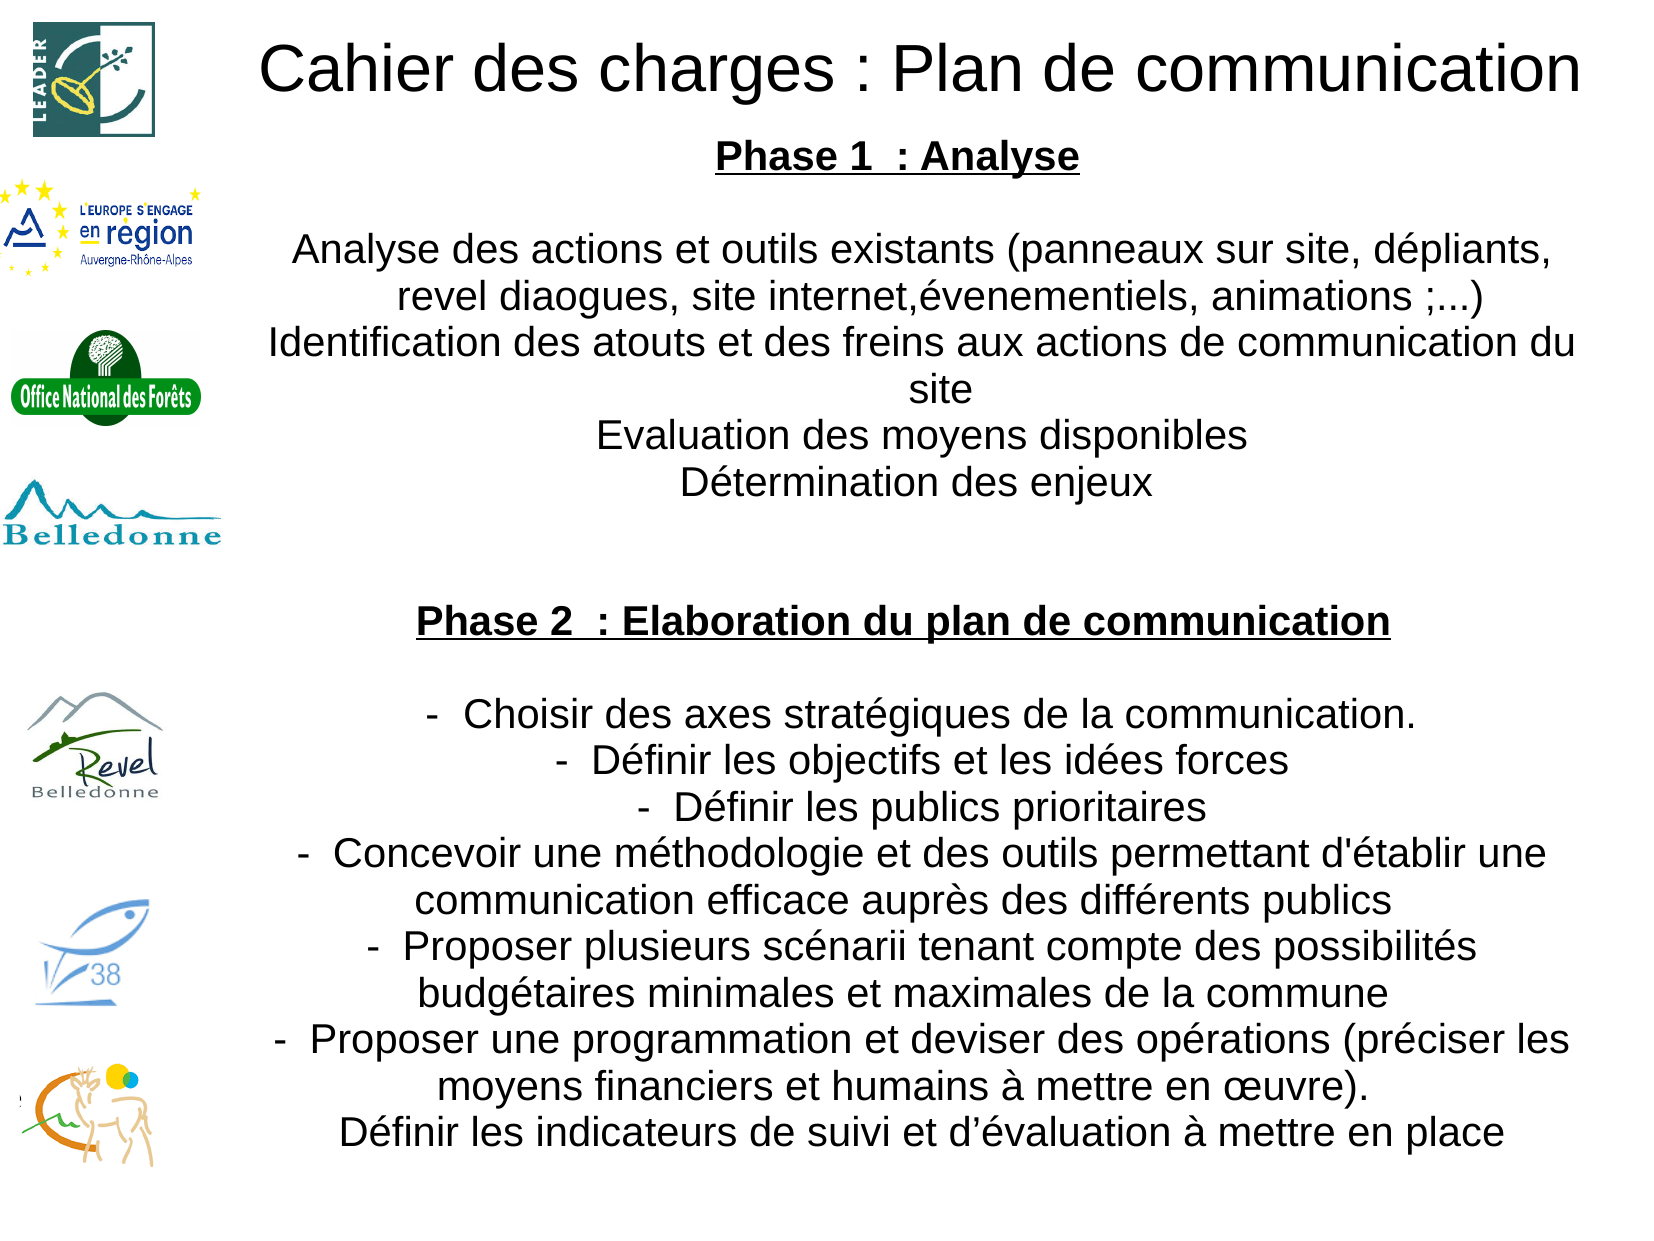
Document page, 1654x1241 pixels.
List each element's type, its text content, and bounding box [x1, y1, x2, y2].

picture [35, 862, 189, 1016]
picture [1, 690, 189, 804]
text_box [0, 551, 224, 1241]
title Phase 1 : Analyse Analyse des actions et outils existants (panneaux sur site, dépliants, revel diaogues, site internet,évenementiels, animations ;...) Identification des atouts et des freins aux actions de communication du site Evaluation des moyens disponibles Détermination des enjeux Phase 2 : Elaboration du plan de communication - Choisir des axes stratégiques de la communication. - Définir les objectifs et les idées forces - Définir les publics prioritaires - Concevoir une méthodologie et des outils permettant d'établir une communication efficace auprès des différents publics - Proposer plusieurs scénarii tenant compte des possibilités budgétaires minimales et maximales de la commune - Proposer une programmation et deviser des opérations (préciser les moyens financiers et humains à mettre en œuvre). Définir les indicateurs de suivi et d’évaluation à mettre en place [224, 127, 1583, 1241]
picture [0, 177, 201, 277]
picture [19, 1062, 154, 1167]
title Cahier des charges : Plan de communication [242, 0, 1601, 172]
picture [0, 472, 224, 551]
picture [11, 330, 201, 426]
picture [33, 22, 155, 137]
text_box [0, 0, 242, 472]
